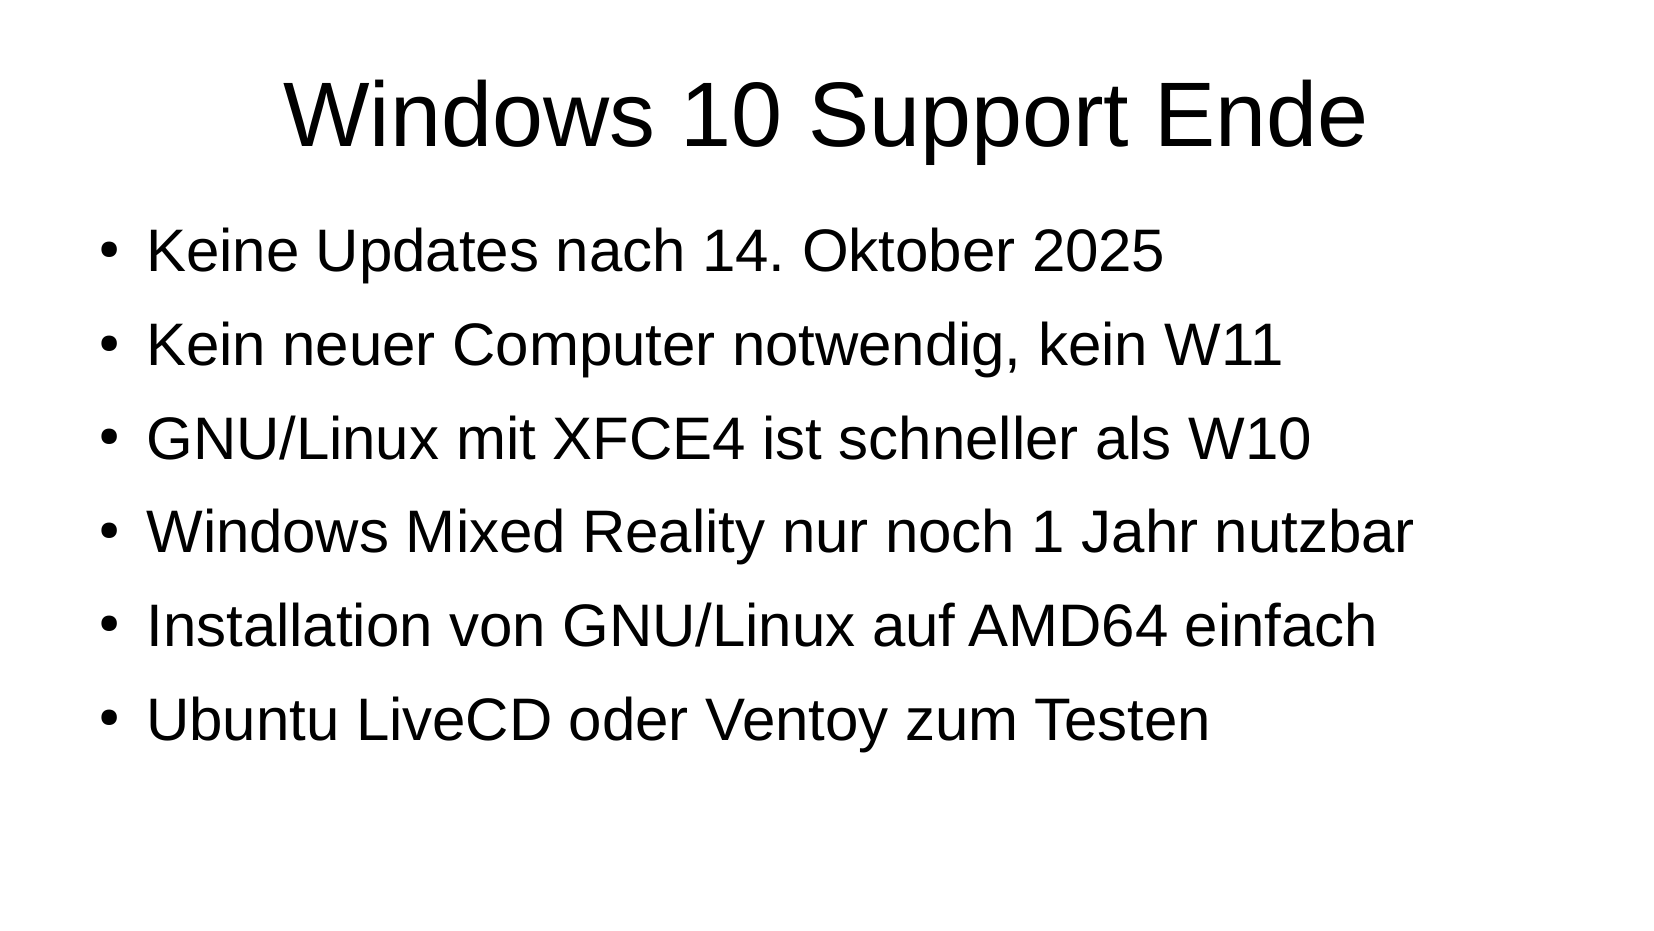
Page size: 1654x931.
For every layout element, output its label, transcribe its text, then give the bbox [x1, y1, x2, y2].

title Windows 10 Support Ende [82, 37, 1571, 193]
list Keine Updates nach 14. Oktober 2025 Kein neuer Computer notwendig, kein W11 GNU/Linux mit XFCE4 ist schneller als W10 Windows Mixed Reality nur noch 1 Jahr nutzbar Installation von GNU/Linux auf AMD64 einfach Ubuntu LiveCD oder Ventoy zum Testen [82, 217, 1571, 758]
